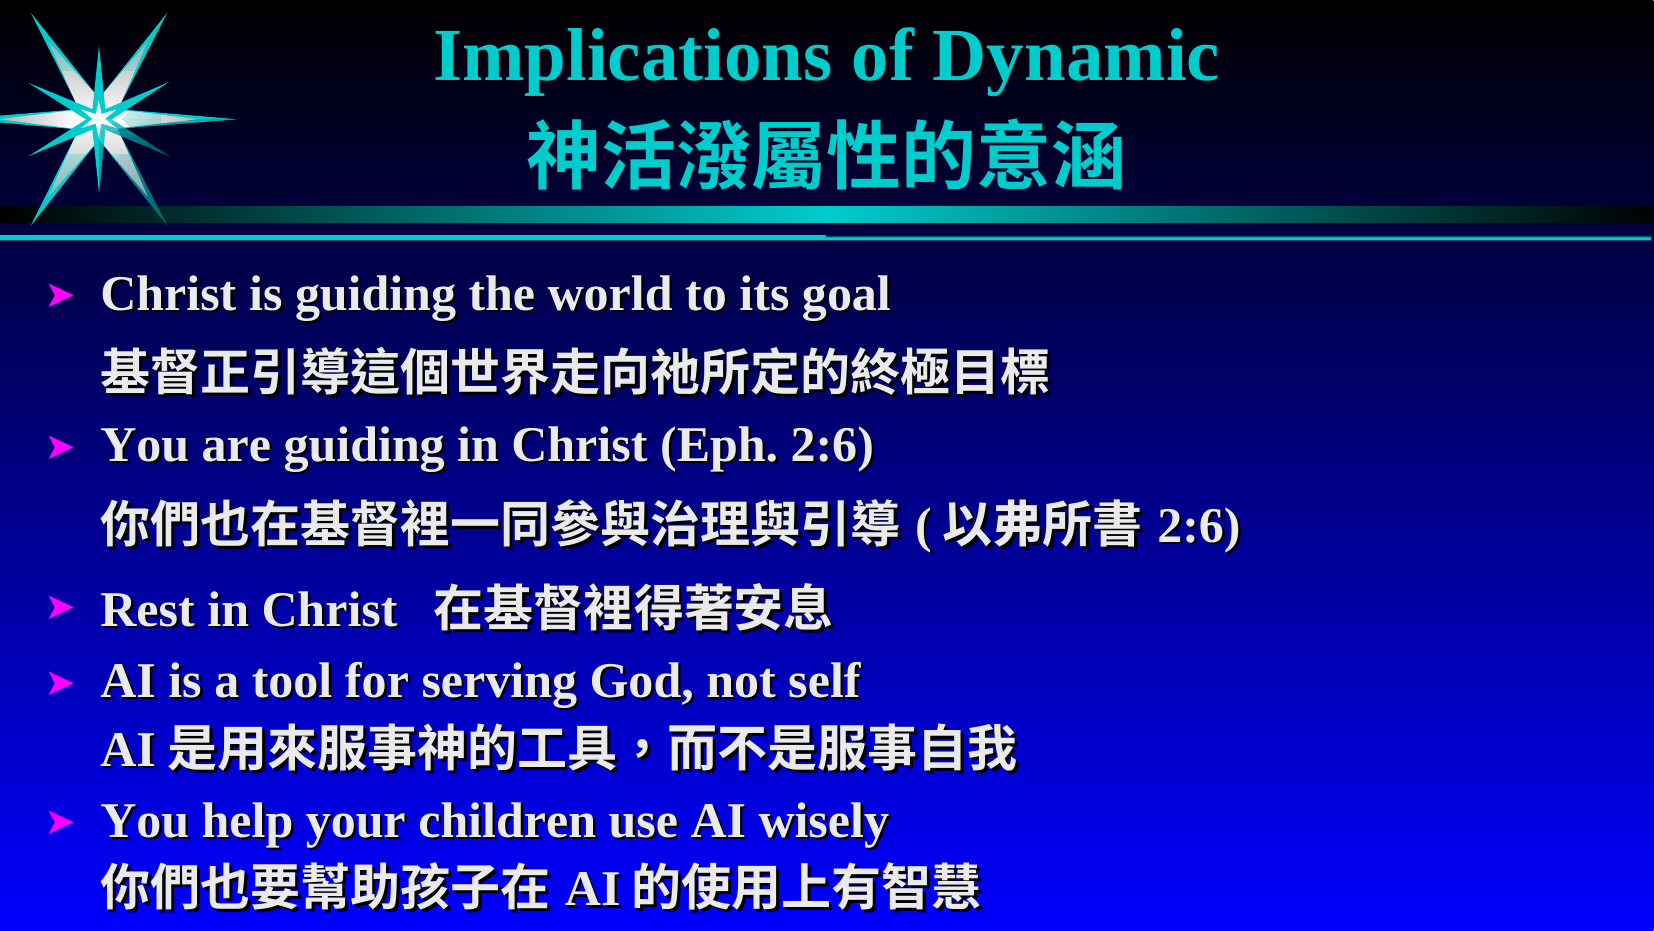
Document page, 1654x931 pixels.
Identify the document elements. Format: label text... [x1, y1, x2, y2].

title Implications of Dynamic 神活潑屬性的意涵 [124, 13, 1530, 205]
list Christ is guiding the world to its goal 基督正引導這個世界走向祂所定的終極目標 You are guiding in Christ (Eph. 2:6) 你們也在基督裡一同參與治理與引導(以弗所書2:6) Rest in Christ 在基督裡得著安息 AI is a tool for serving God, not self AI是用來服事神的工具，而不是服事自我 You help your children use AI wisely 你們也要幫助孩子在AI的使用上有智慧 [44, 265, 1610, 931]
